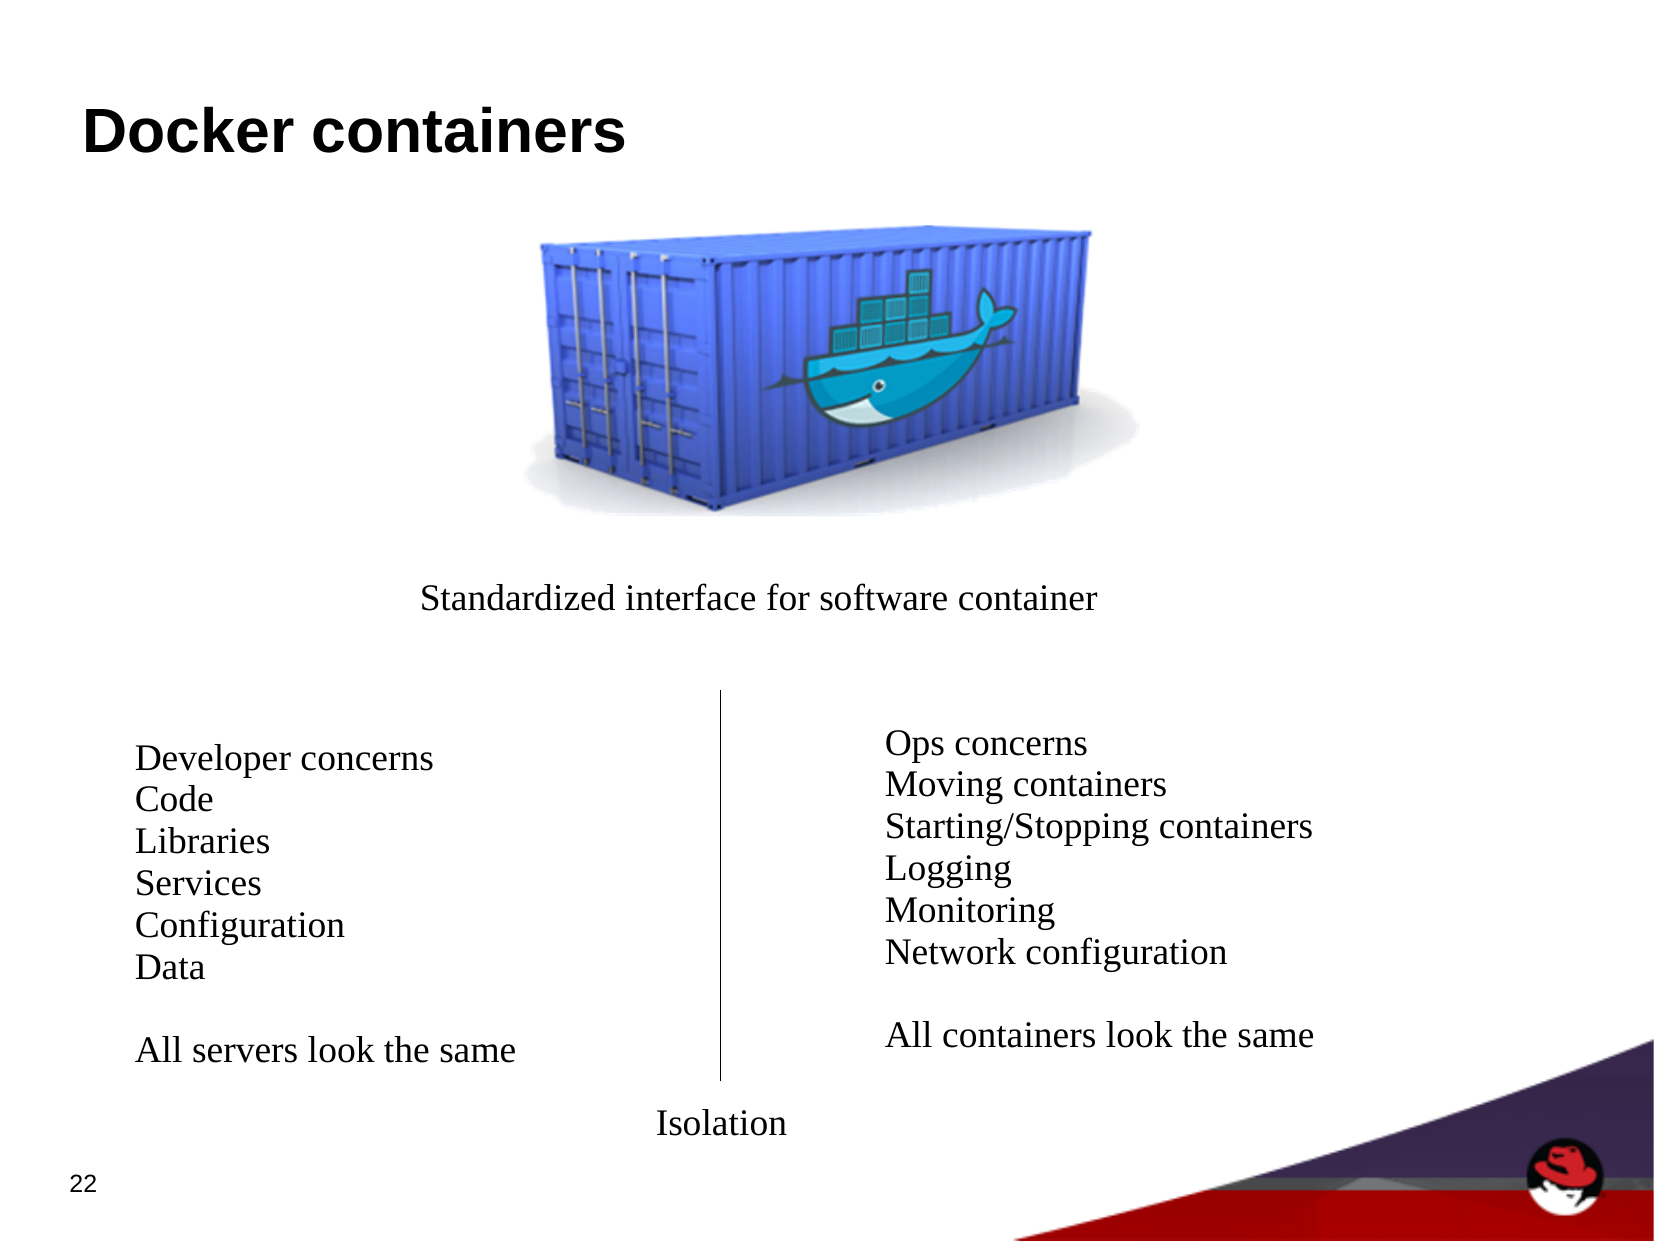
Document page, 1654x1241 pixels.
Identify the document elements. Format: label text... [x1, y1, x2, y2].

title Docker containers [82, 37, 1571, 226]
text_box Ops concerns Moving containers Starting/Stopping containers Logging Monitoring Network configuration All containers look the same [870, 714, 1591, 1067]
text_box Developer concerns Code Libraries Services Configuration Data All servers look the same [120, 729, 766, 1082]
picture [522, 224, 1141, 518]
text_box Isolation [641, 1095, 803, 1155]
text_box Standardized interface for software container [405, 570, 1216, 630]
picture [1012, 1036, 1654, 1241]
